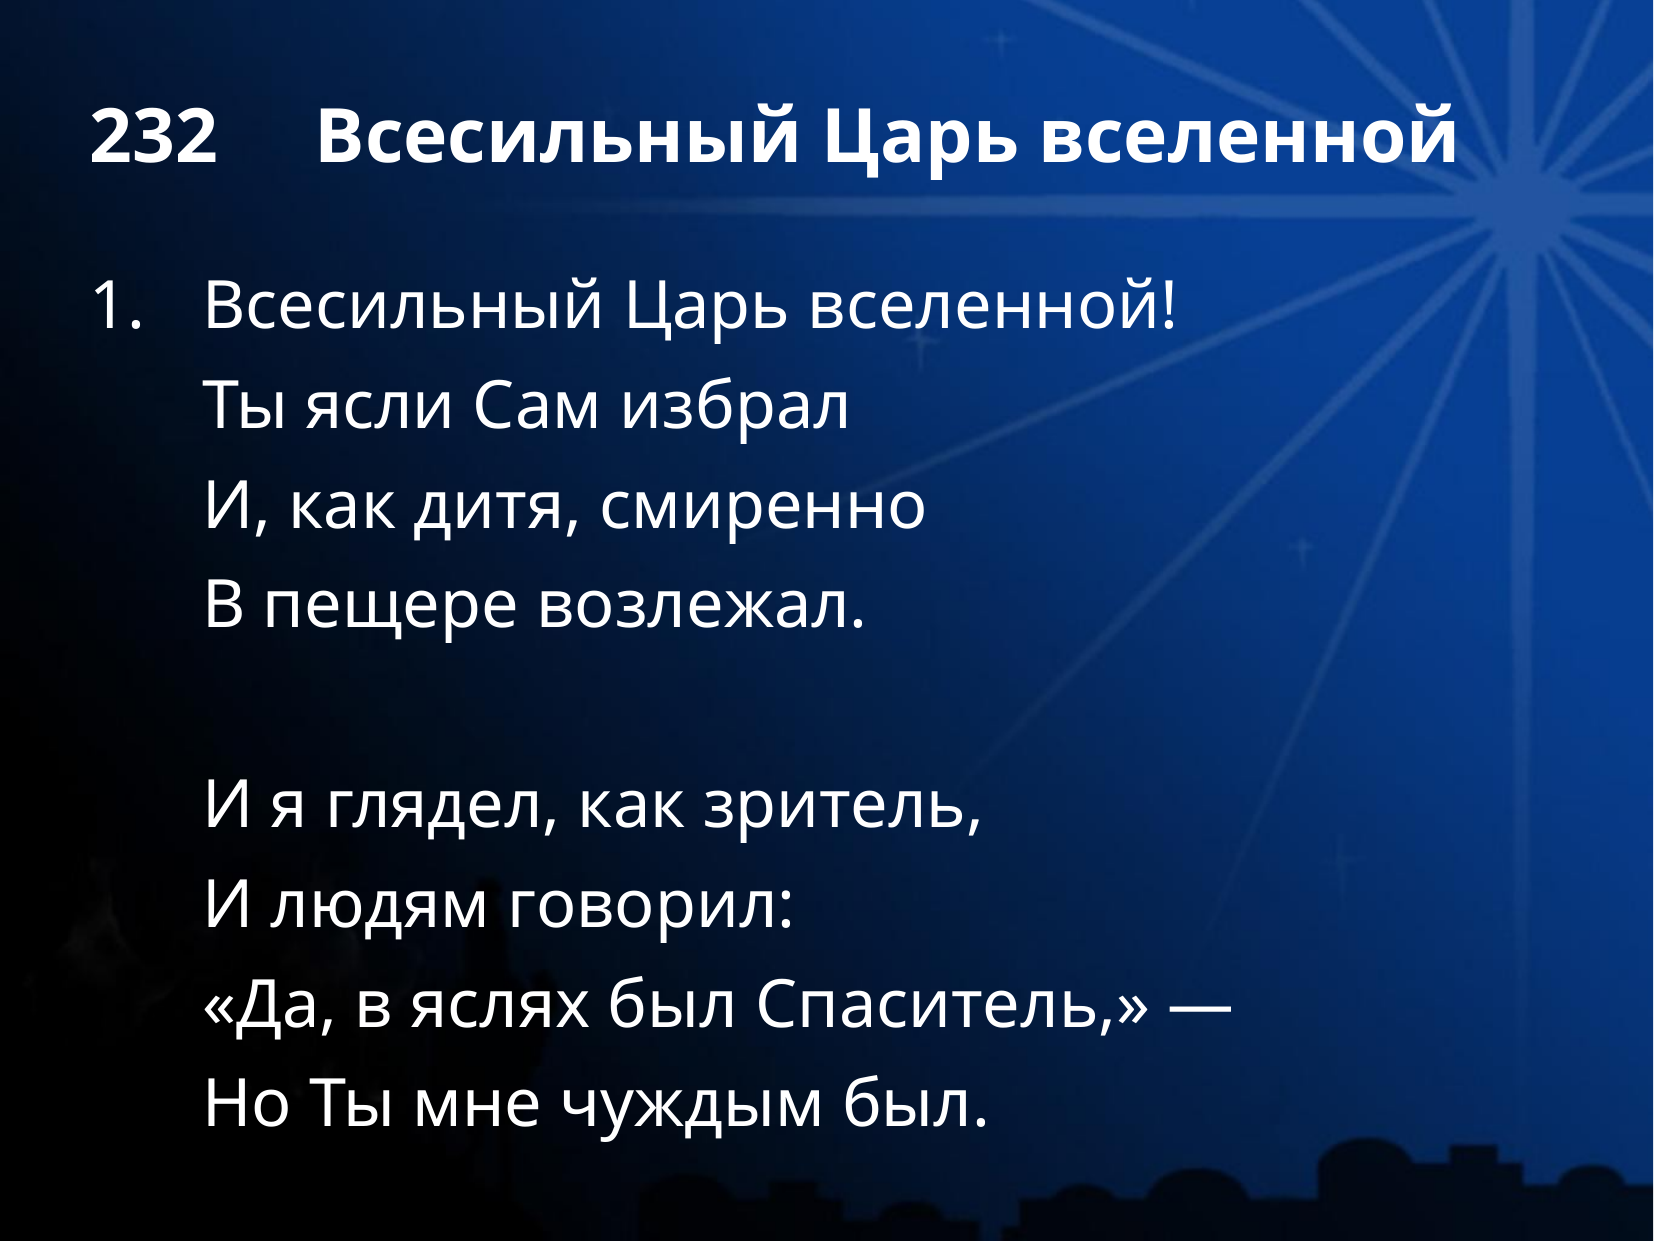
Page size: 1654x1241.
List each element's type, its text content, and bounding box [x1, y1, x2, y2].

picture [0, 0, 1654, 1241]
text_box 232 Всесильный Царь вселенной [75, 75, 1653, 188]
text_box 1. Всесильный Царь вселенной! Ты ясли Сам избрал И, как дитя, смиренно В пещере возлежал. И я глядел, как зритель, И людям говорил: «Да, в яслях был Спаситель,» — Но Ты мне чуждым был. [75, 188, 1576, 1163]
